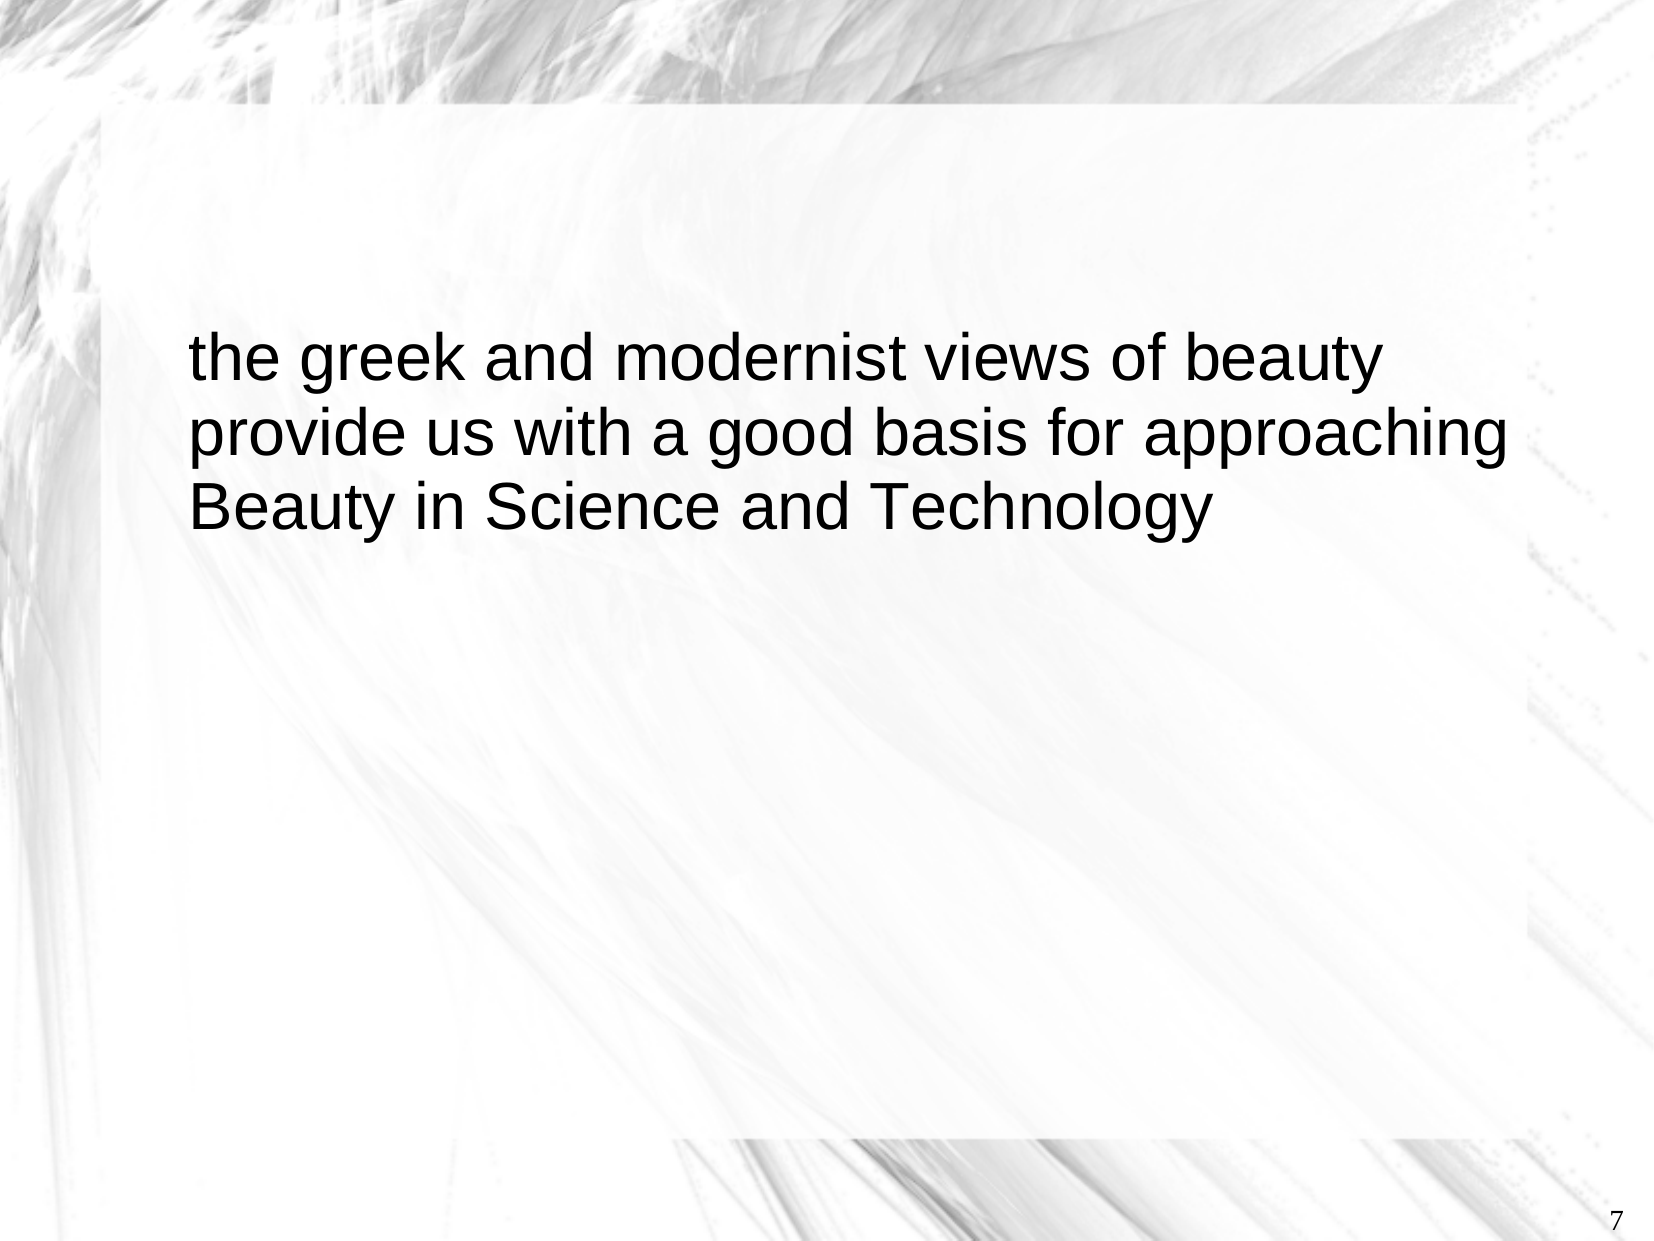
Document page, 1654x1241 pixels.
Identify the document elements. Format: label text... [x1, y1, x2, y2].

picture [0, 0, 1654, 1241]
list the greek and modernist views of beauty provide us with a good basis for approaching Beauty in Science and Technology [118, 319, 1571, 945]
